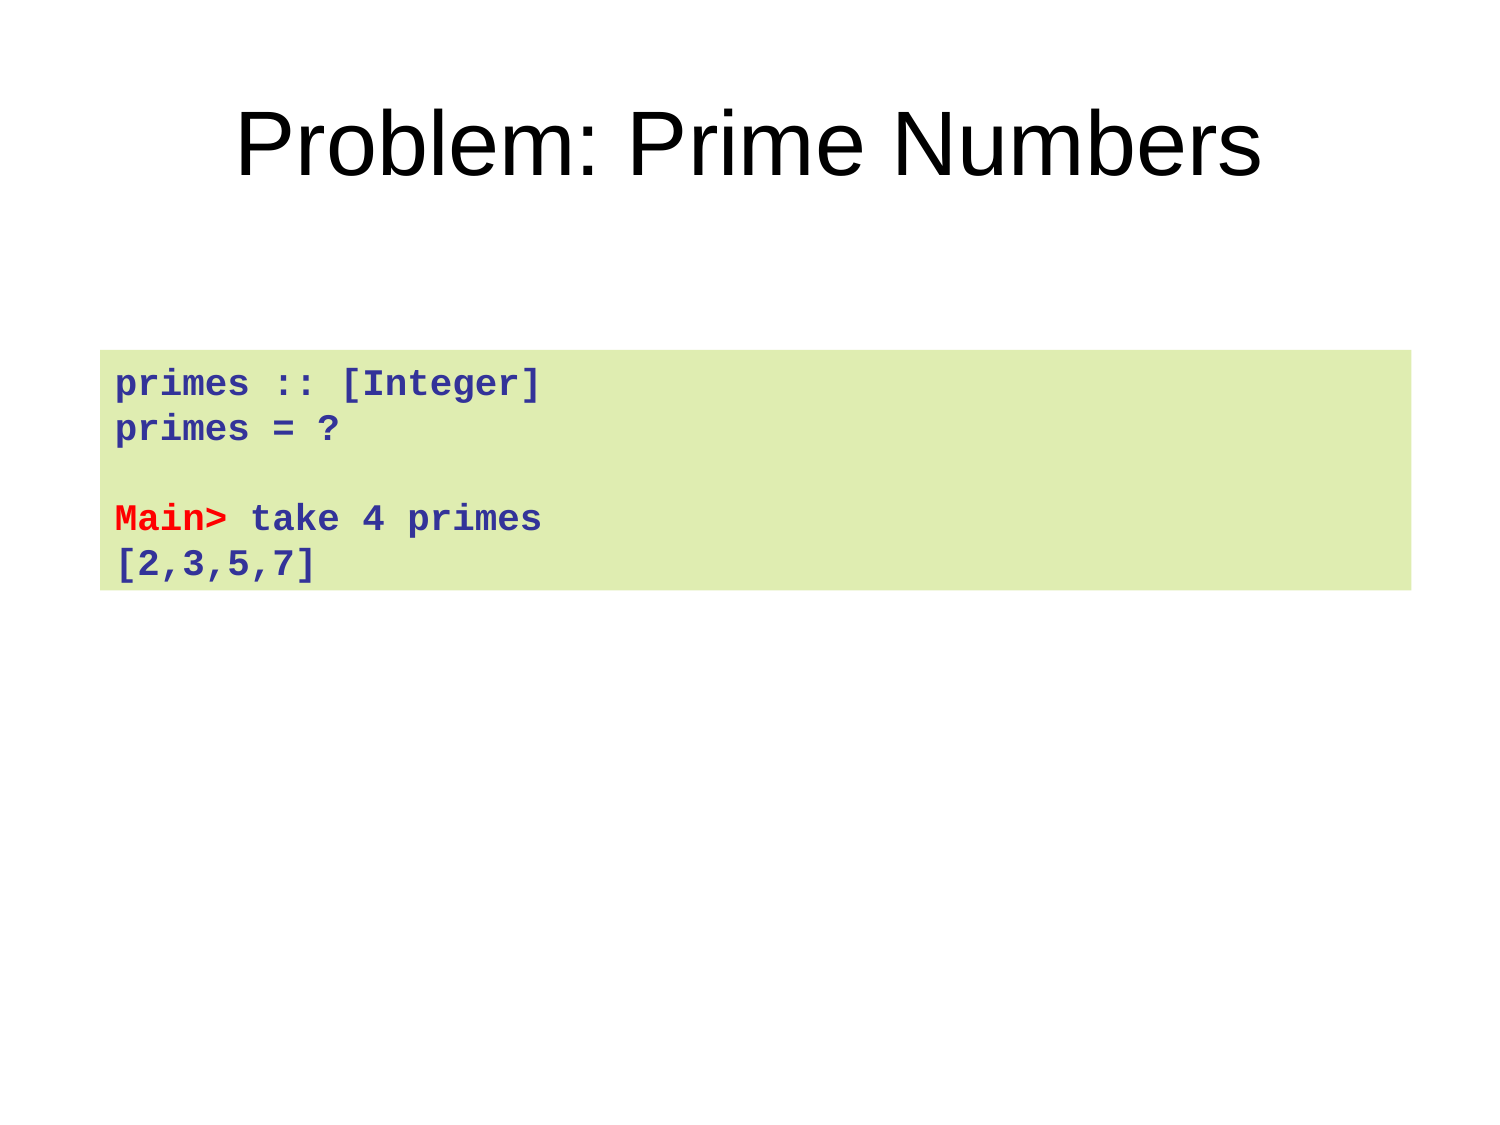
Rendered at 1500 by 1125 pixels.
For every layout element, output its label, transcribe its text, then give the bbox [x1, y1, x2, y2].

title Problem: Prime Numbers [75, 45, 1426, 233]
text_box primes :: [Integer] primes = ? Main> take 4 primes [2,3,5,7] [100, 349, 1412, 591]
